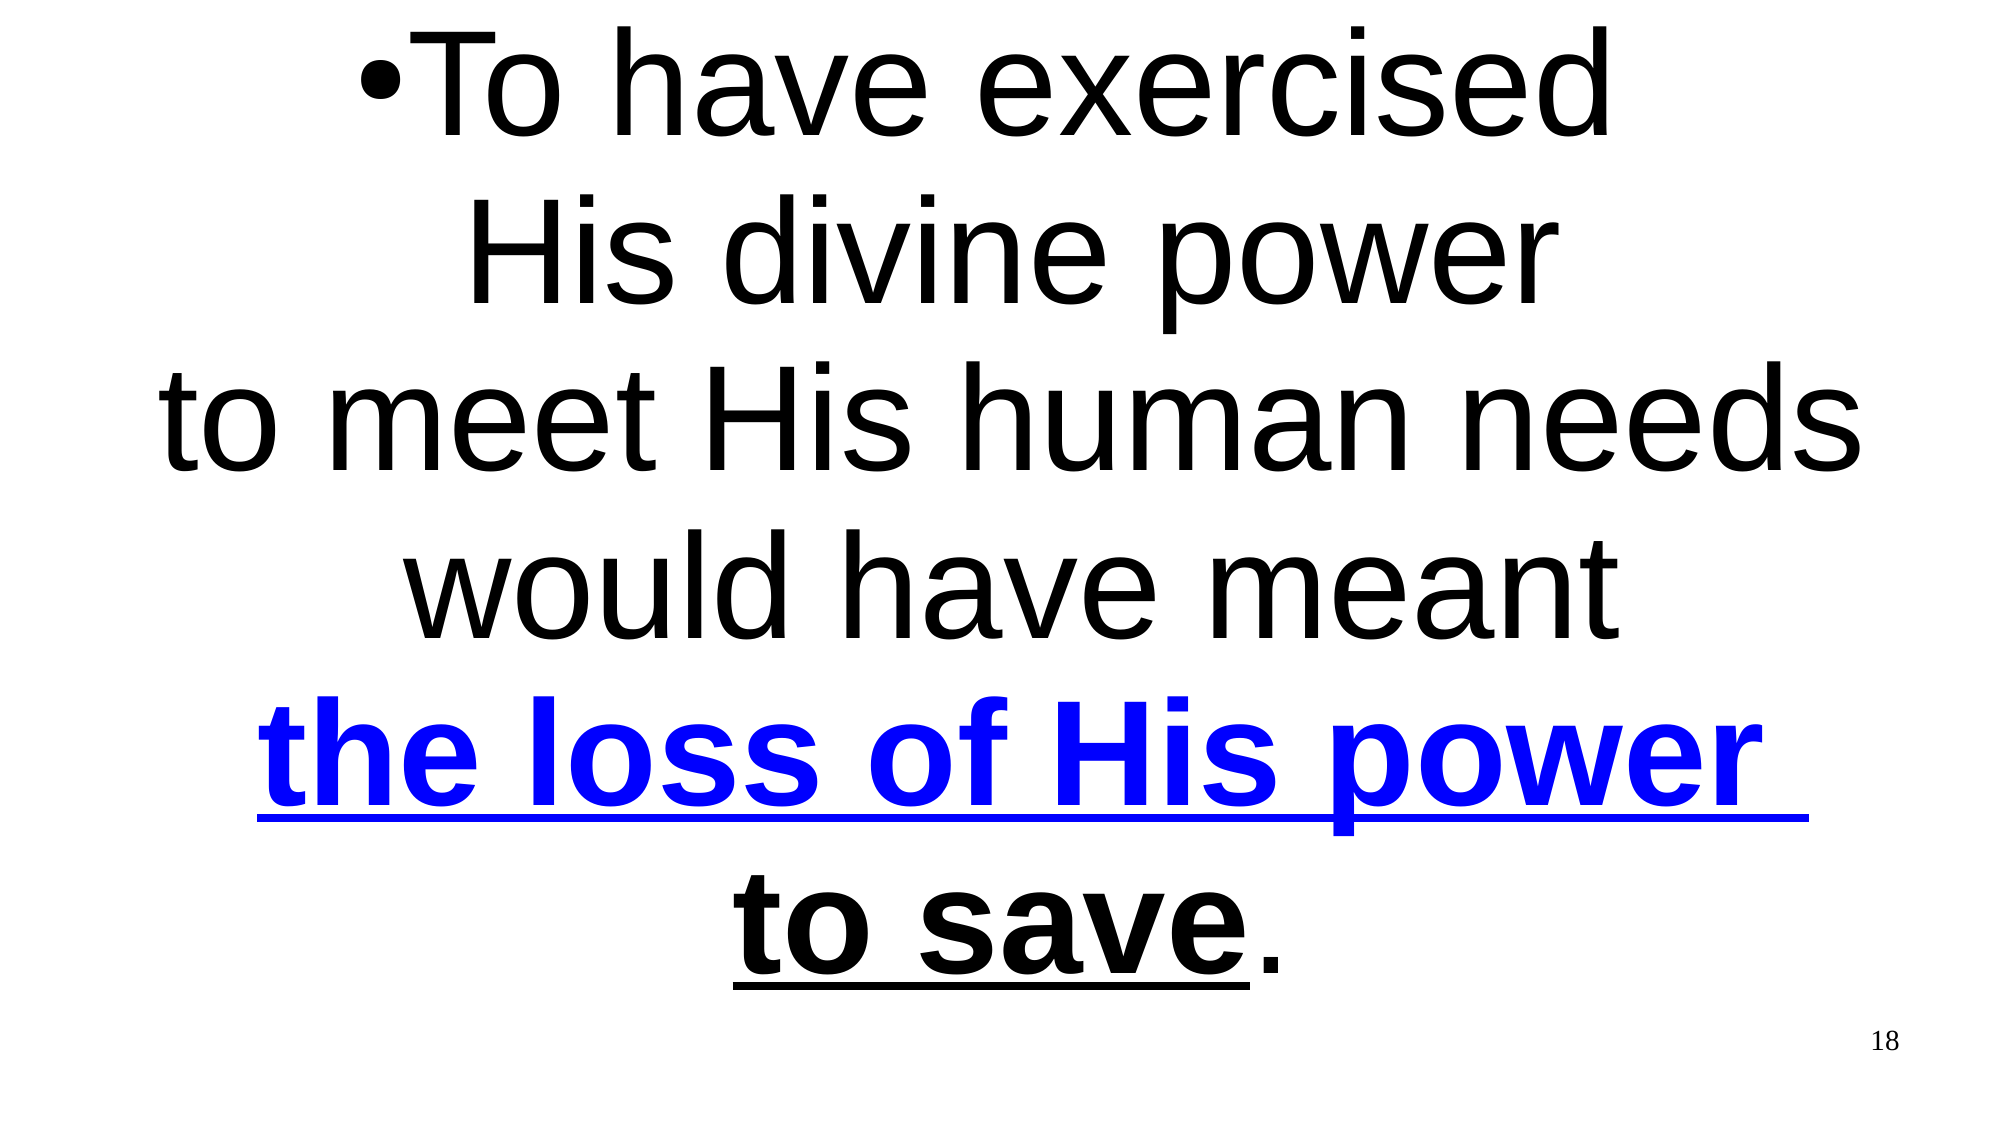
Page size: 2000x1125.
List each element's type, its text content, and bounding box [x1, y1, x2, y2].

list To have exercised His divine power to meet His human needs would have meant the loss of His power to save. [0, 0, 1996, 1123]
